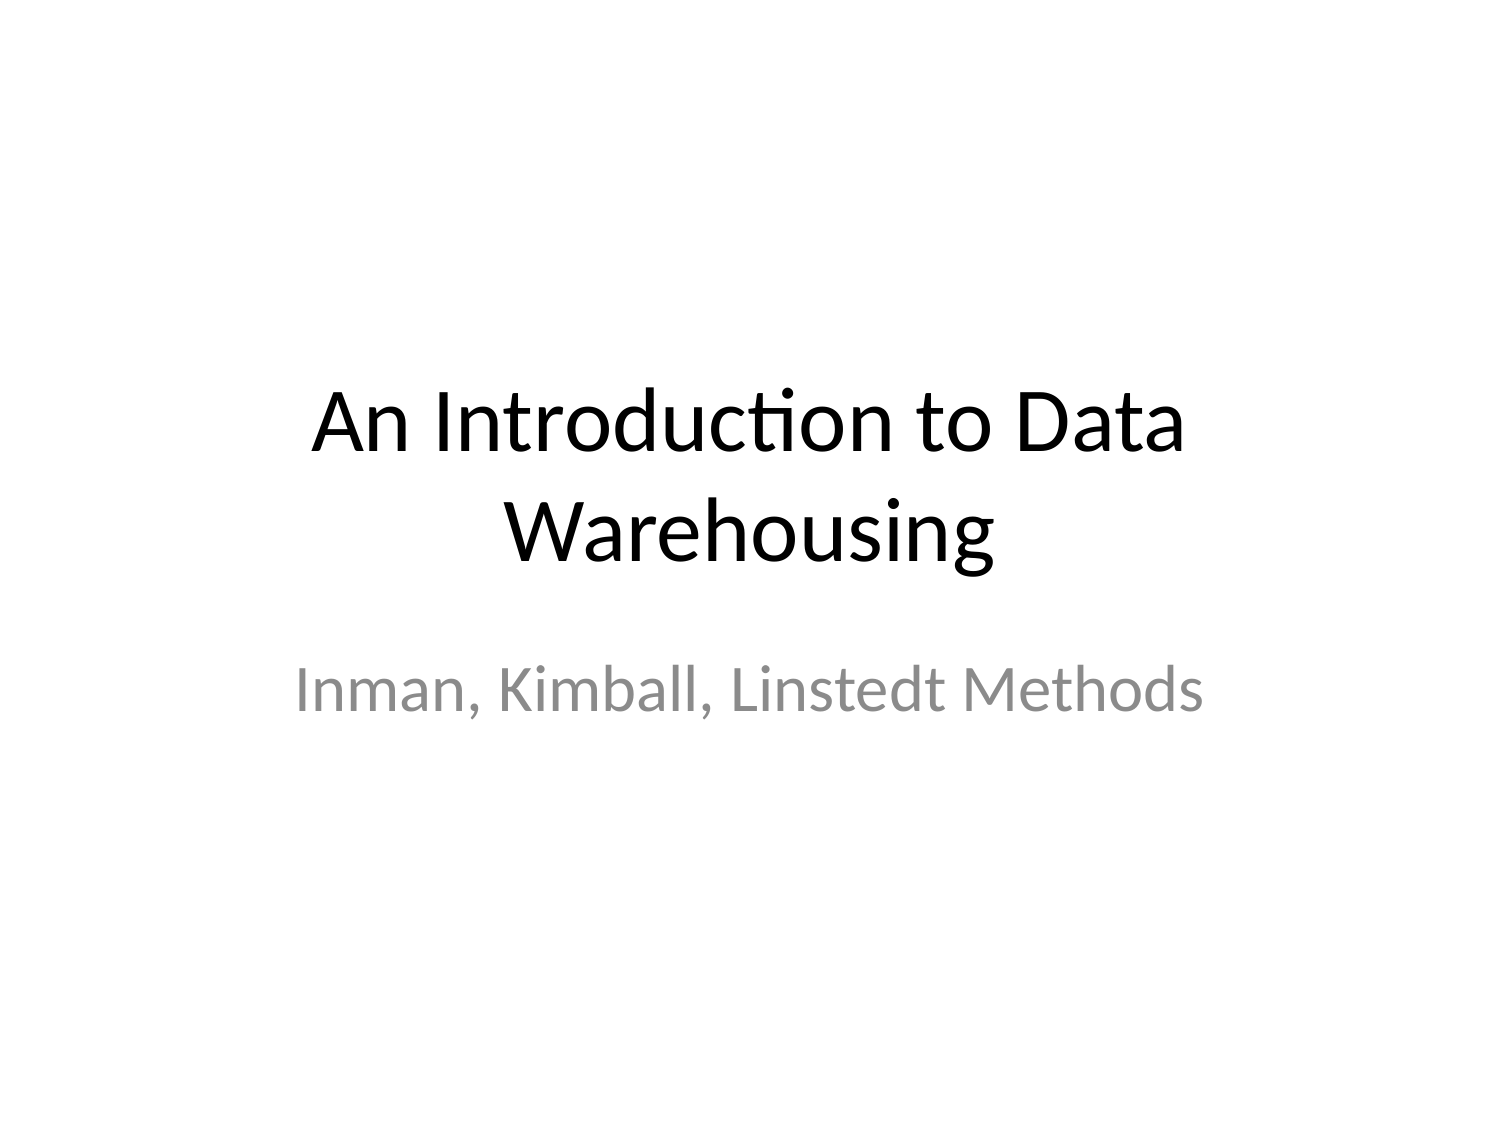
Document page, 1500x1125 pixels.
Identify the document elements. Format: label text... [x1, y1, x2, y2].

subtitle Inman, Kimball, Linstedt Methods [225, 637, 1275, 925]
title An Introduction to Data Warehousing [112, 349, 1388, 591]
